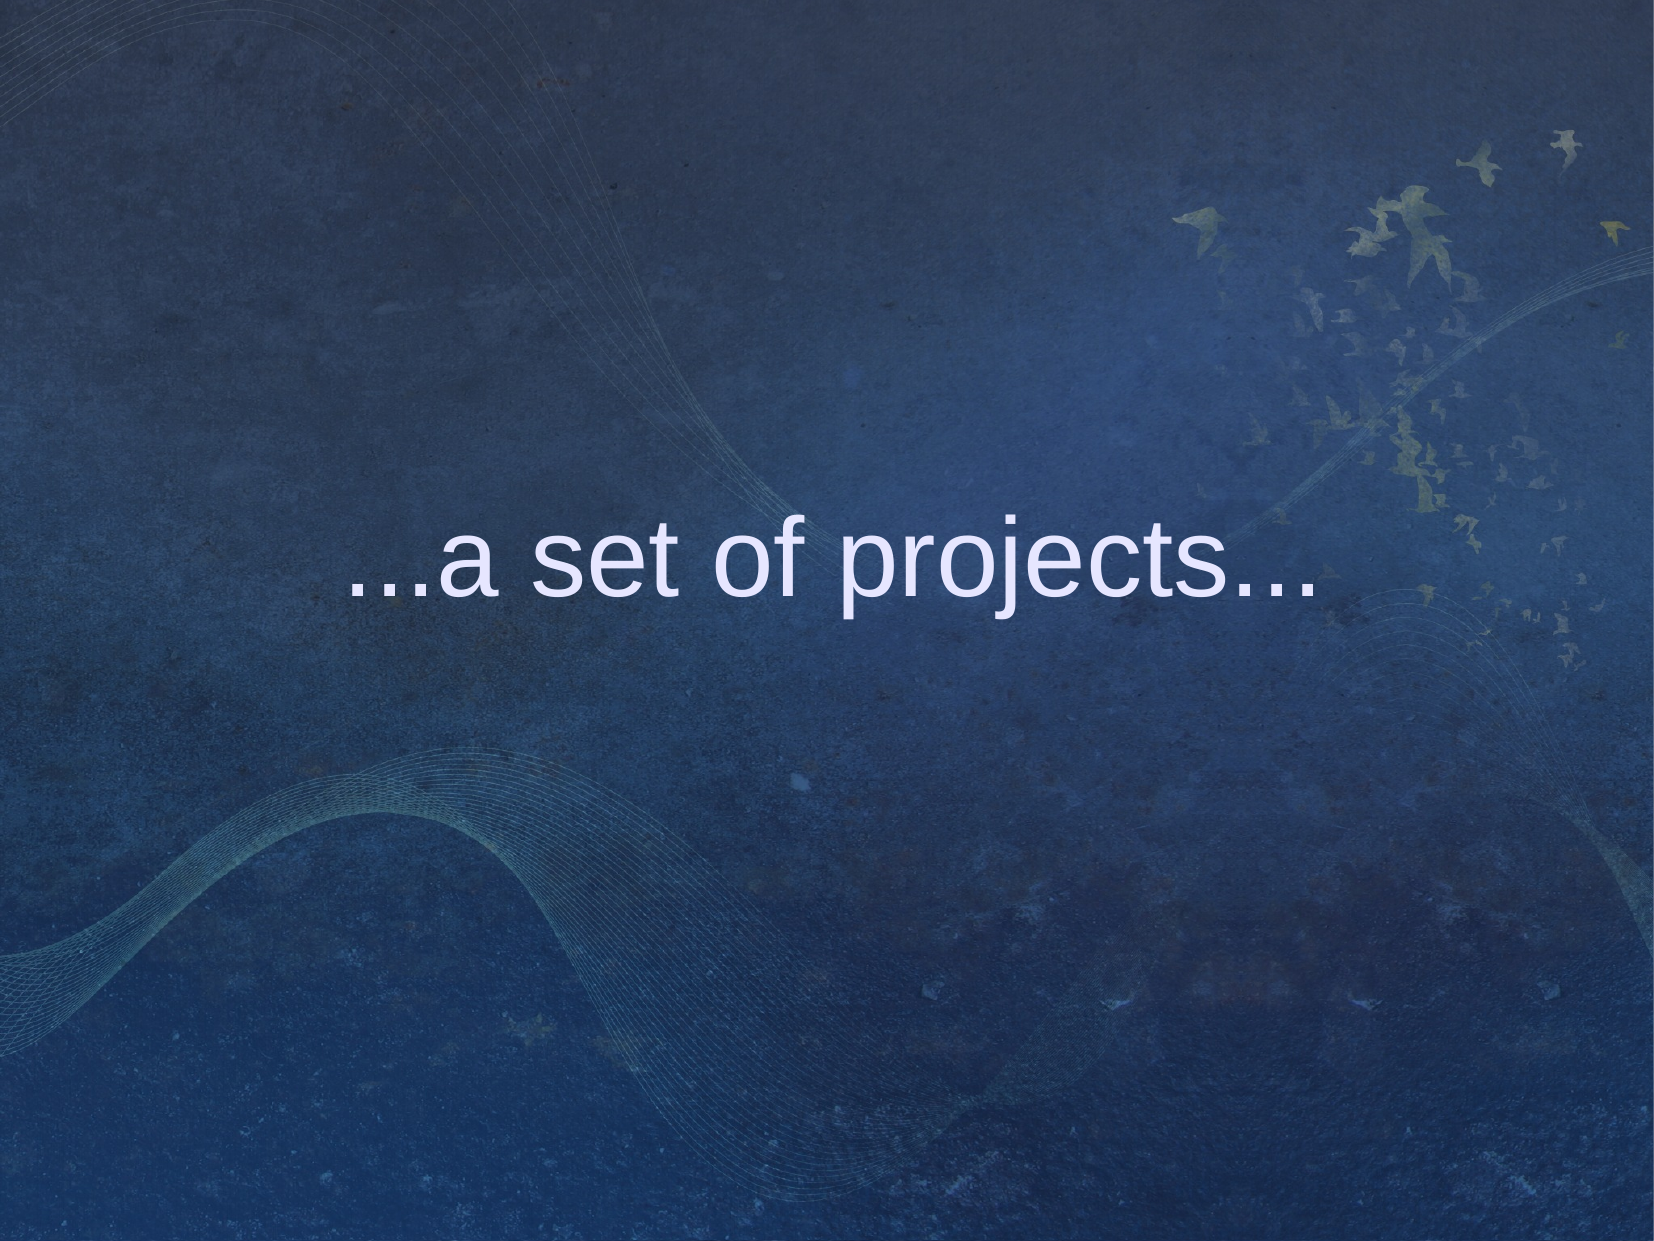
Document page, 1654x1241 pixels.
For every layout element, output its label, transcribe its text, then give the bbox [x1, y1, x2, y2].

picture [0, 0, 1654, 1241]
subtitle ...a set of projects... [89, 100, 1578, 1015]
